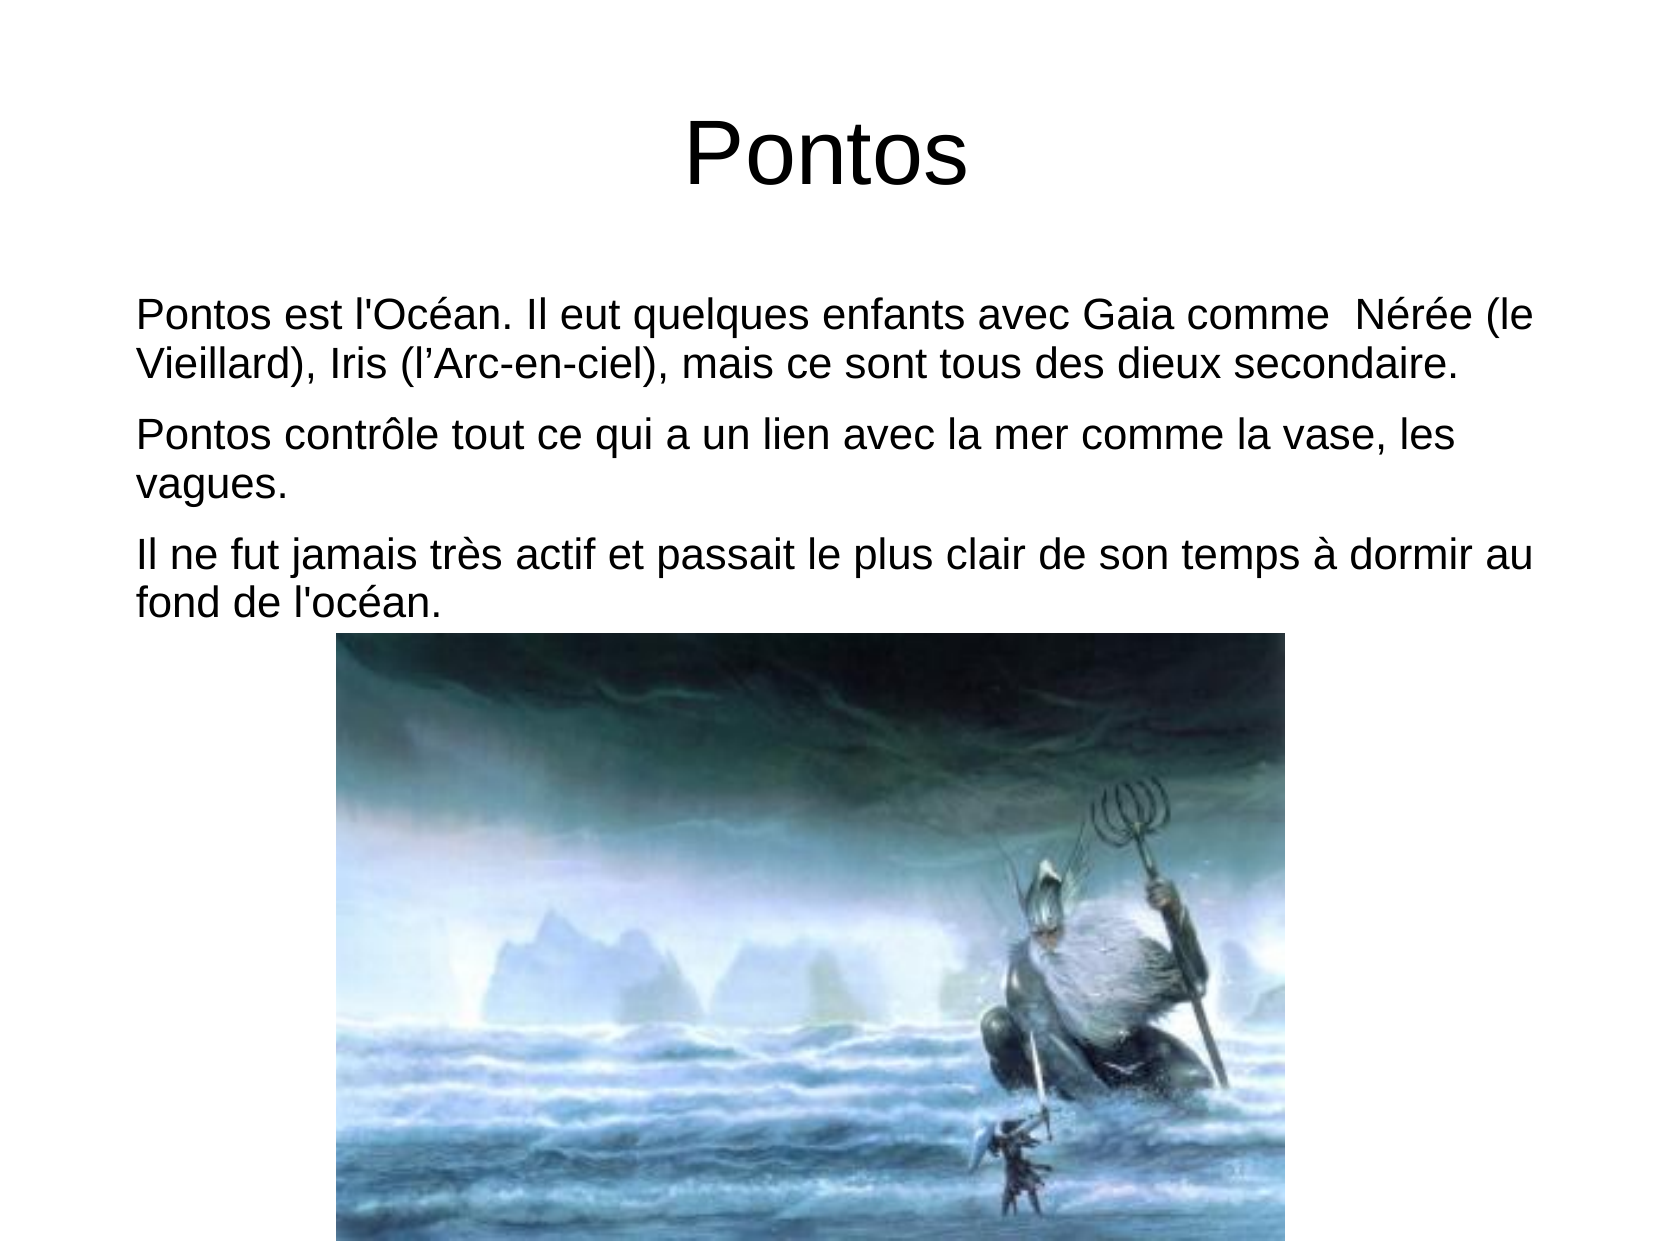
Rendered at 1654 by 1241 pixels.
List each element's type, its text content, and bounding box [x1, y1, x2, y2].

list Pontos est l'Océan. Il eut quelques enfants avec Gaia comme Nérée (le Vieillard), Iris (l’Arc-en-ciel), mais ce sont tous des dieux secondaire. Pontos contrôle tout ce qui a un lien avec la mer comme la vase, les vagues. Il ne fut jamais très actif et passait le plus clair de son temps à dormir au fond de l'océan. [82, 290, 1571, 634]
title Pontos [82, 49, 1571, 257]
picture [336, 633, 1285, 1241]
